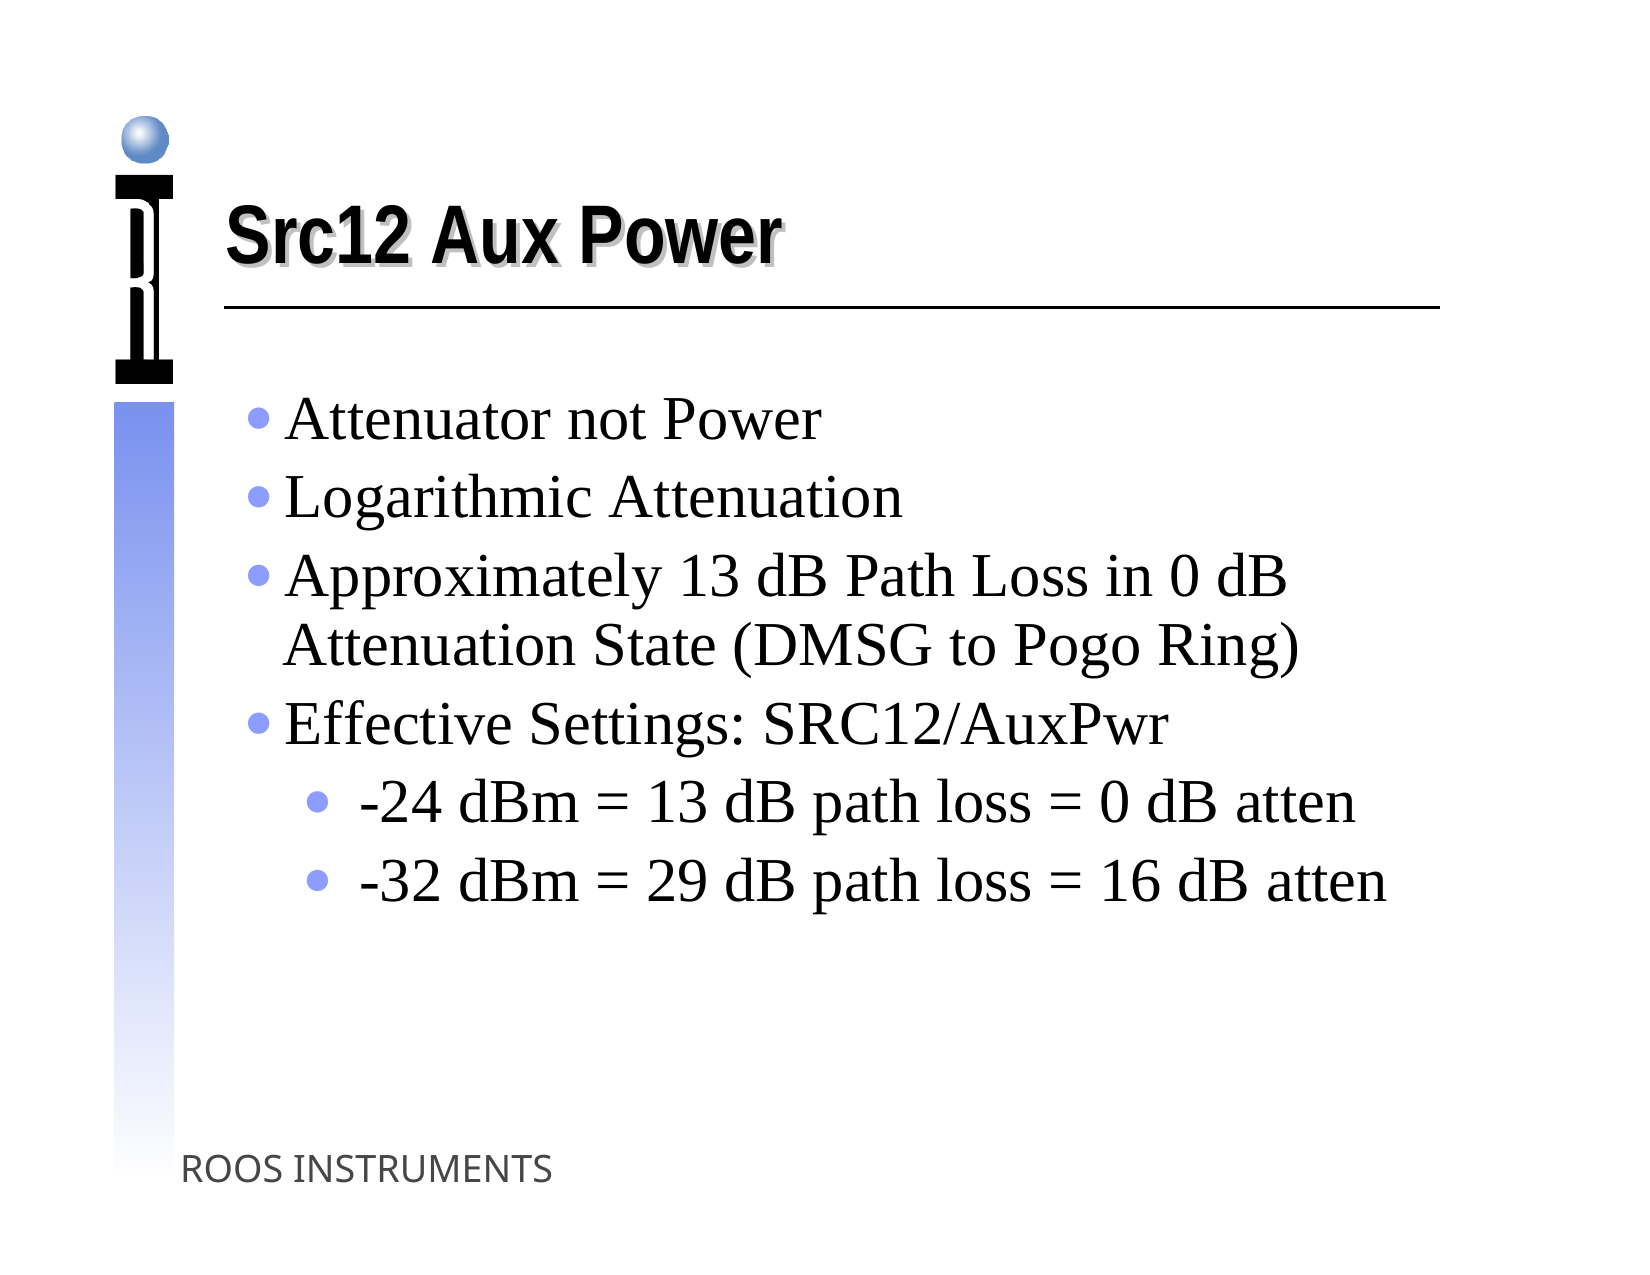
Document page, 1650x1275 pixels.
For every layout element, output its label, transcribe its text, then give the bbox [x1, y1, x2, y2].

text_box Src12 Aux Power [225, 99, 1447, 284]
text_box Attenuator not Power Logarithmic Attenuation Approximately 13 dB Path Loss in 0 dB Attenuation State (DMSG to Pogo Ring) Effective Settings: SRC12/AuxPwr -24 dBm = 13 dB path loss = 0 dB atten -32 dBm = 29 dB path loss = 16 dB atten [232, 383, 1456, 921]
